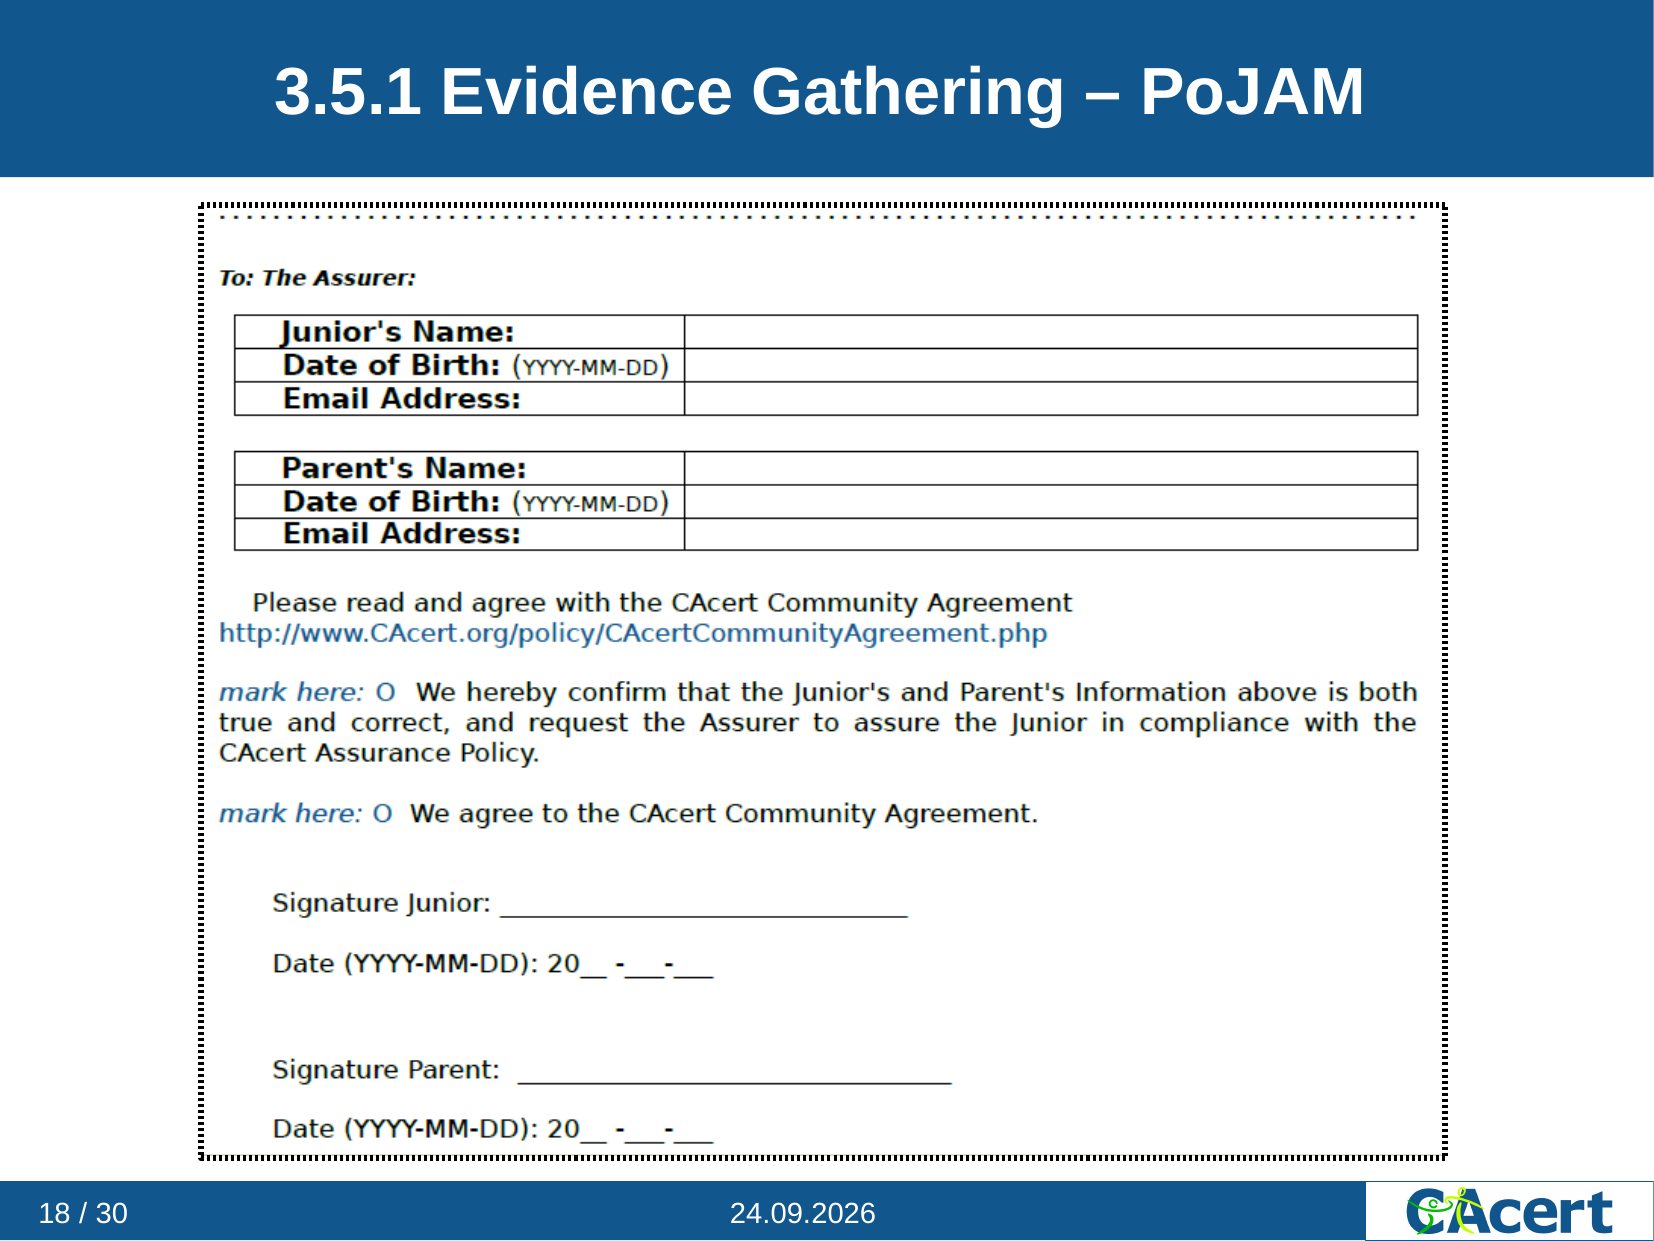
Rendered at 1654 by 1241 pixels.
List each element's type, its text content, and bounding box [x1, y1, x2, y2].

title 3.5.1 Evidence Gathering – PoJAM [76, 17, 1565, 166]
picture [1406, 1186, 1613, 1235]
picture [204, 207, 1443, 1156]
